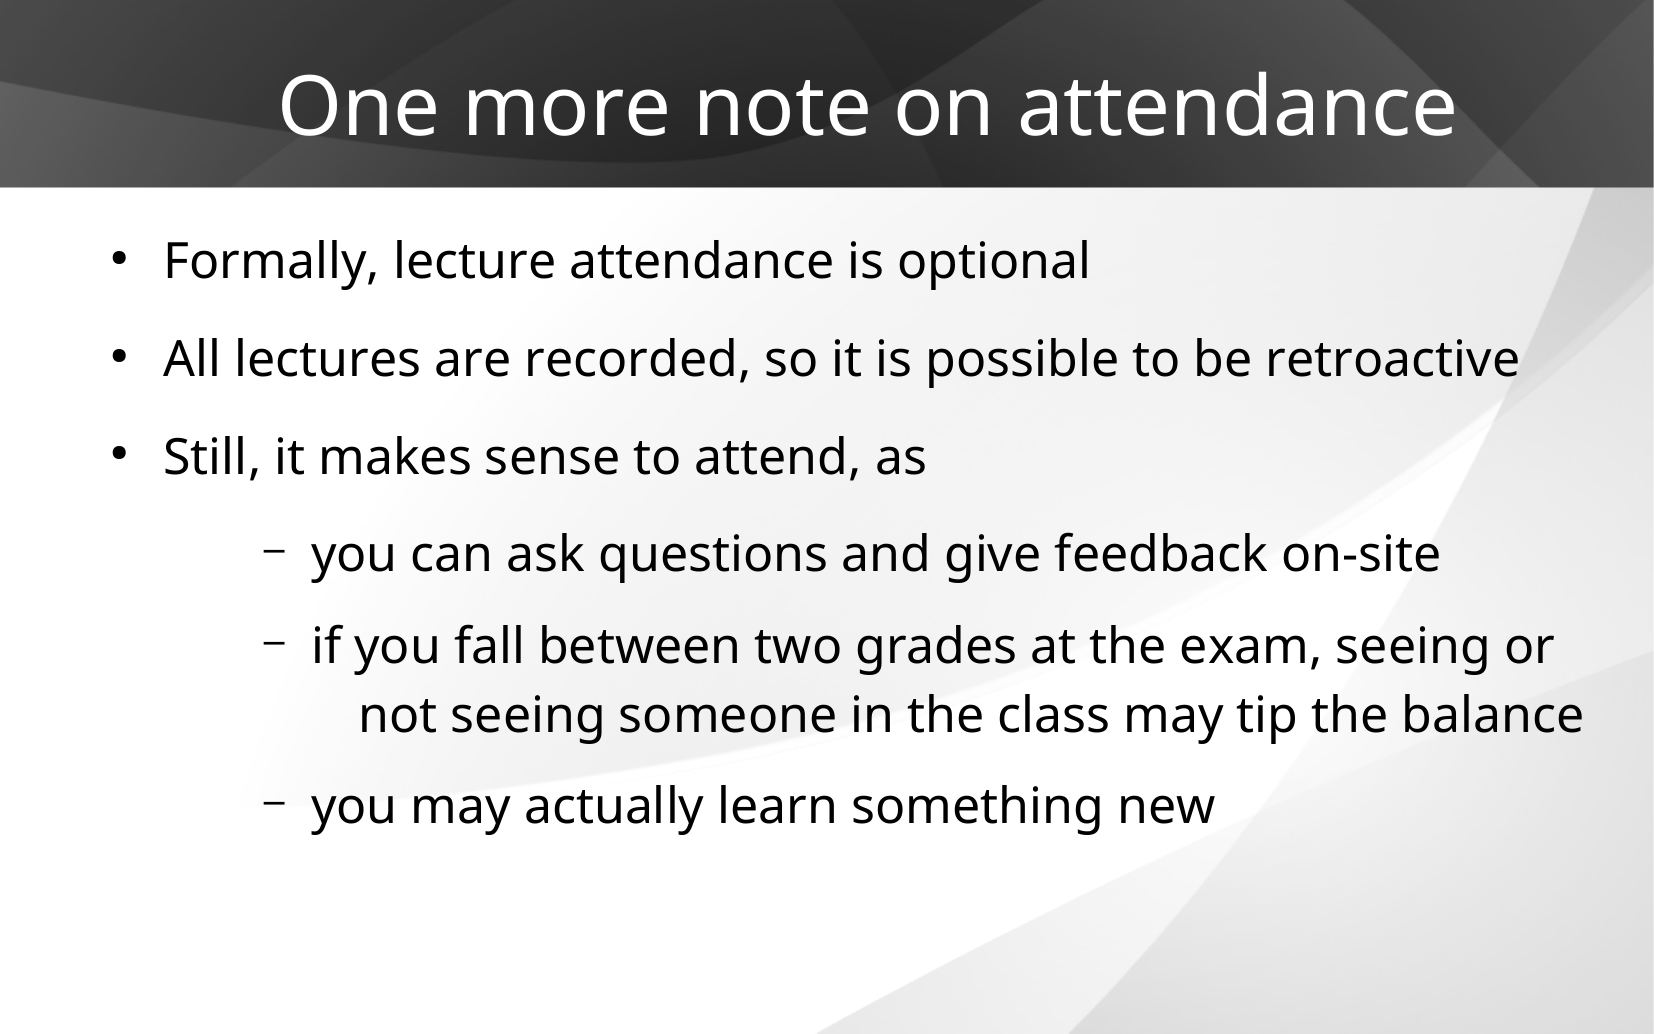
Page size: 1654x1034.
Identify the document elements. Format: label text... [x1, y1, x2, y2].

list Formally, lecture attendance is optional All lectures are recorded, so it is possible to be retroactive Still, it makes sense to attend, as you can ask questions and give feedback on-site if you fall between two grades at the exam, seeing or not seeing someone in the class may tip the balance you may actually learn something new [75, 225, 1613, 1013]
title One more note on attendance [124, 0, 1613, 208]
picture [0, 0, 1654, 1034]
